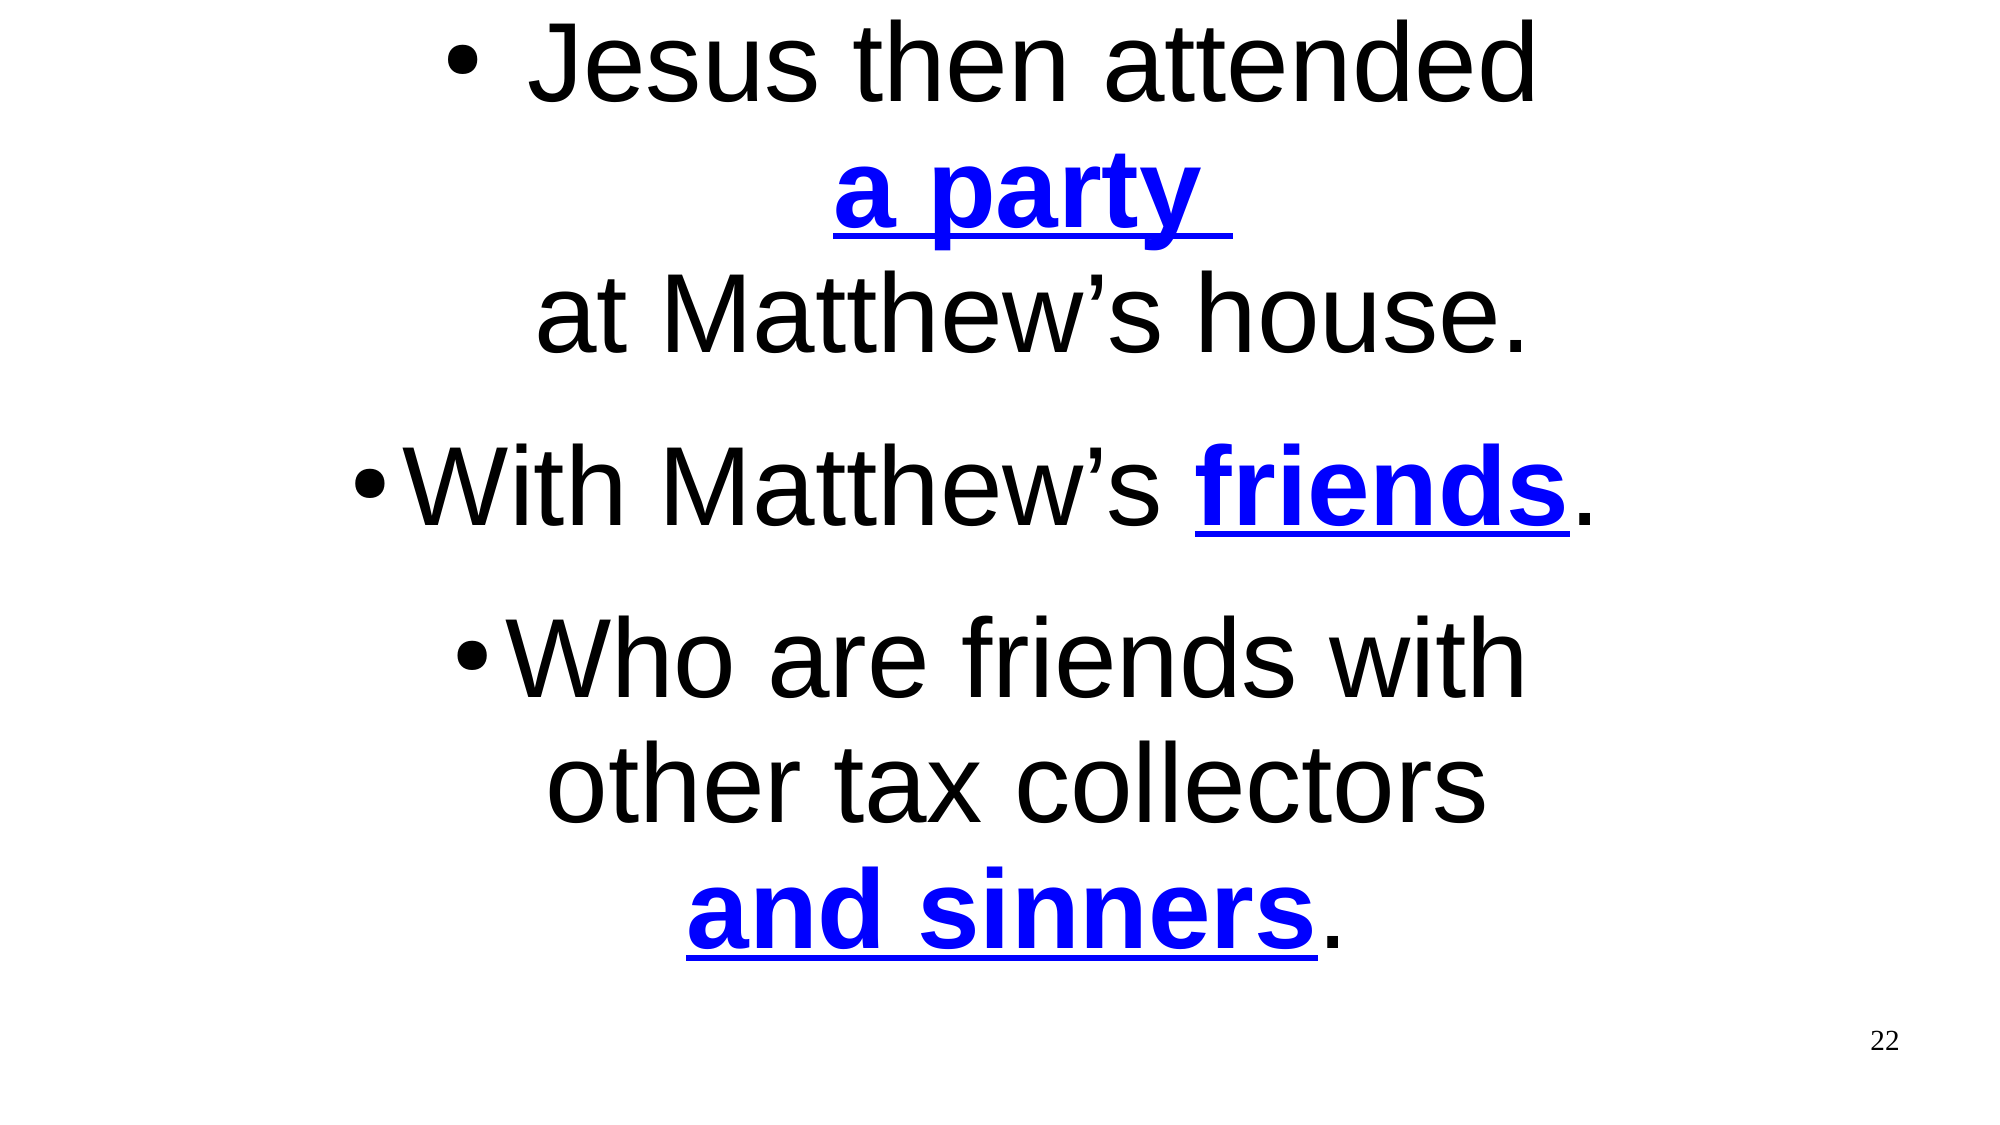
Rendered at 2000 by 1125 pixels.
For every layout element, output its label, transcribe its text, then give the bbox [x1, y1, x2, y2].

list Jesus then attended a party at Matthew’s house. With Matthew’s friends. Who are friends with other tax collectors and sinners. [0, 0, 1996, 1123]
